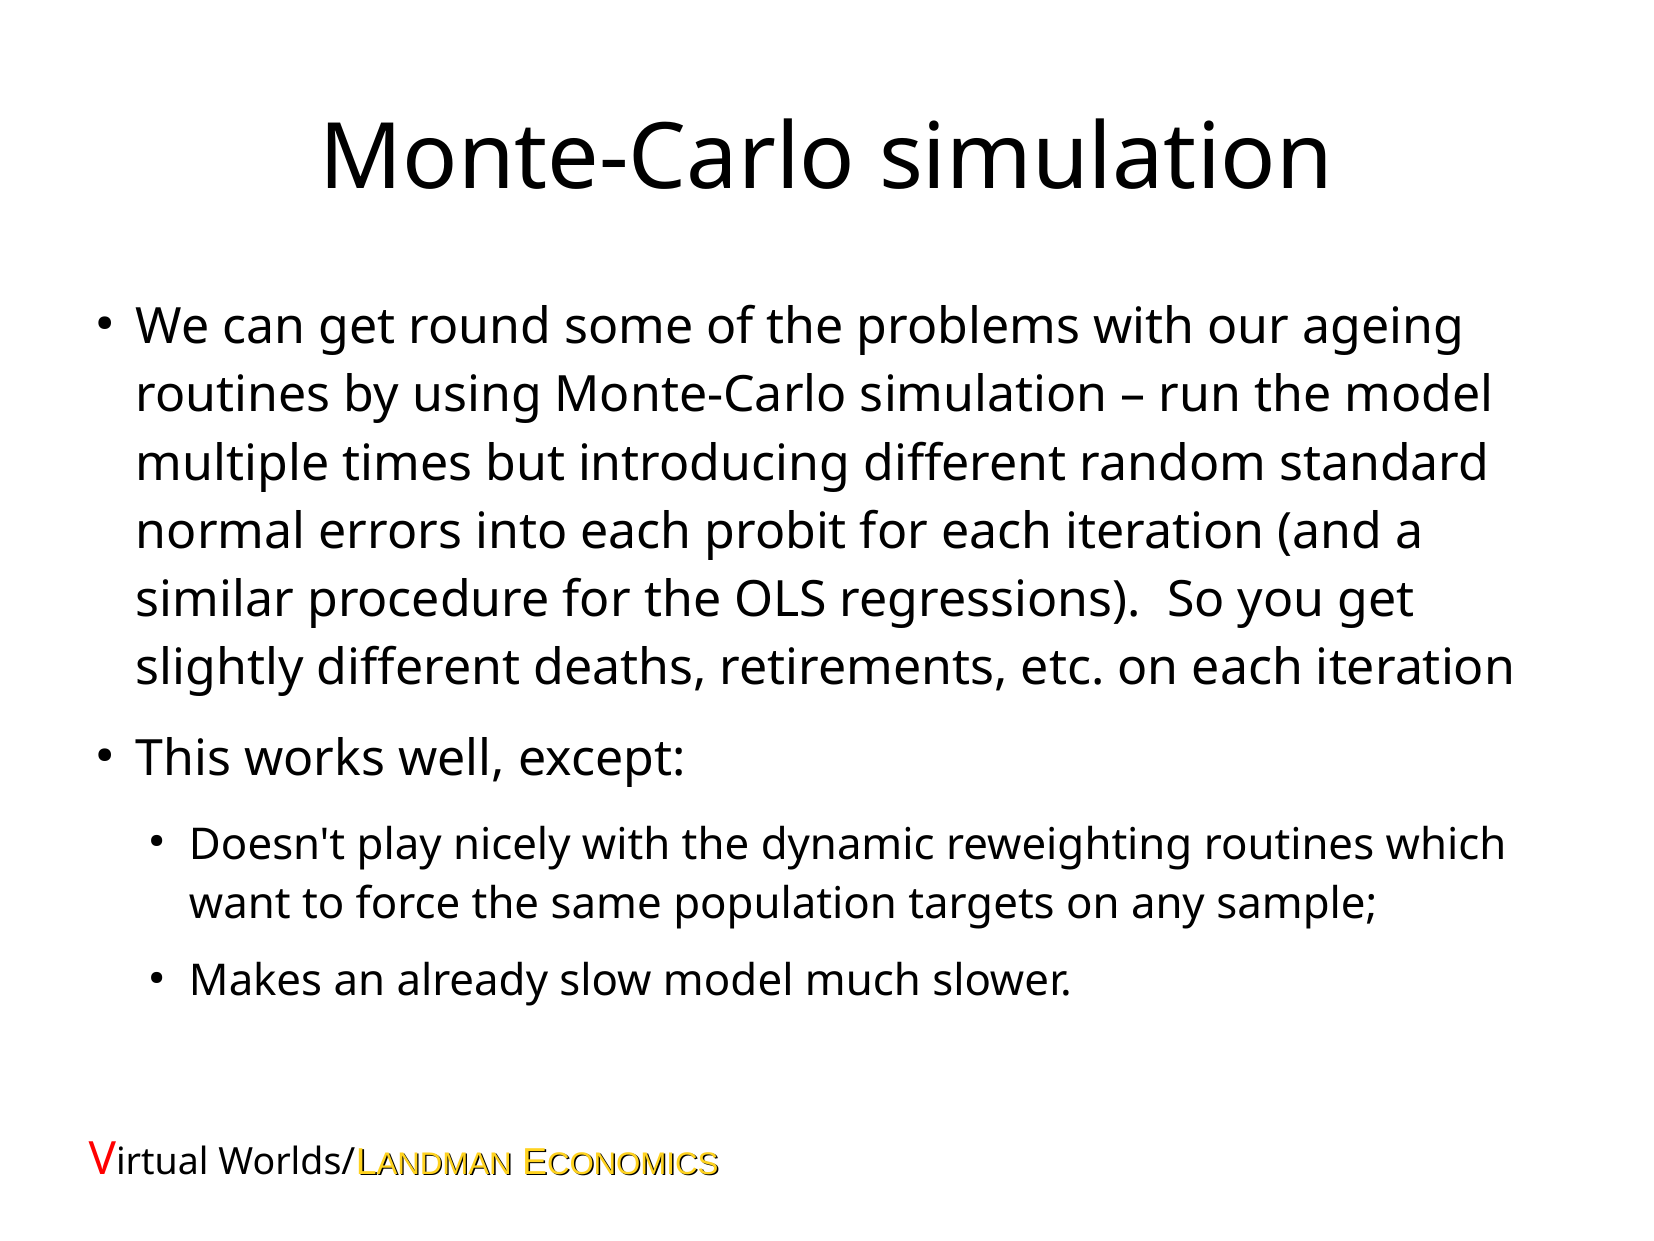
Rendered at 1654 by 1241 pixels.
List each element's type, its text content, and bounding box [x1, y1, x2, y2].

list We can get round some of the problems with our ageing routines by using Monte-Carlo simulation – run the model multiple times but introducing different random standard normal errors into each probit for each iteration (and a similar procedure for the OLS regressions). So you get slightly different deaths, retirements, etc. on each iteration This works well, except: Doesn't play nicely with the dynamic reweighting routines which want to force the same population targets on any sample; Makes an already slow model much slower. [82, 290, 1571, 1010]
title Monte-Carlo simulation [82, 49, 1571, 257]
